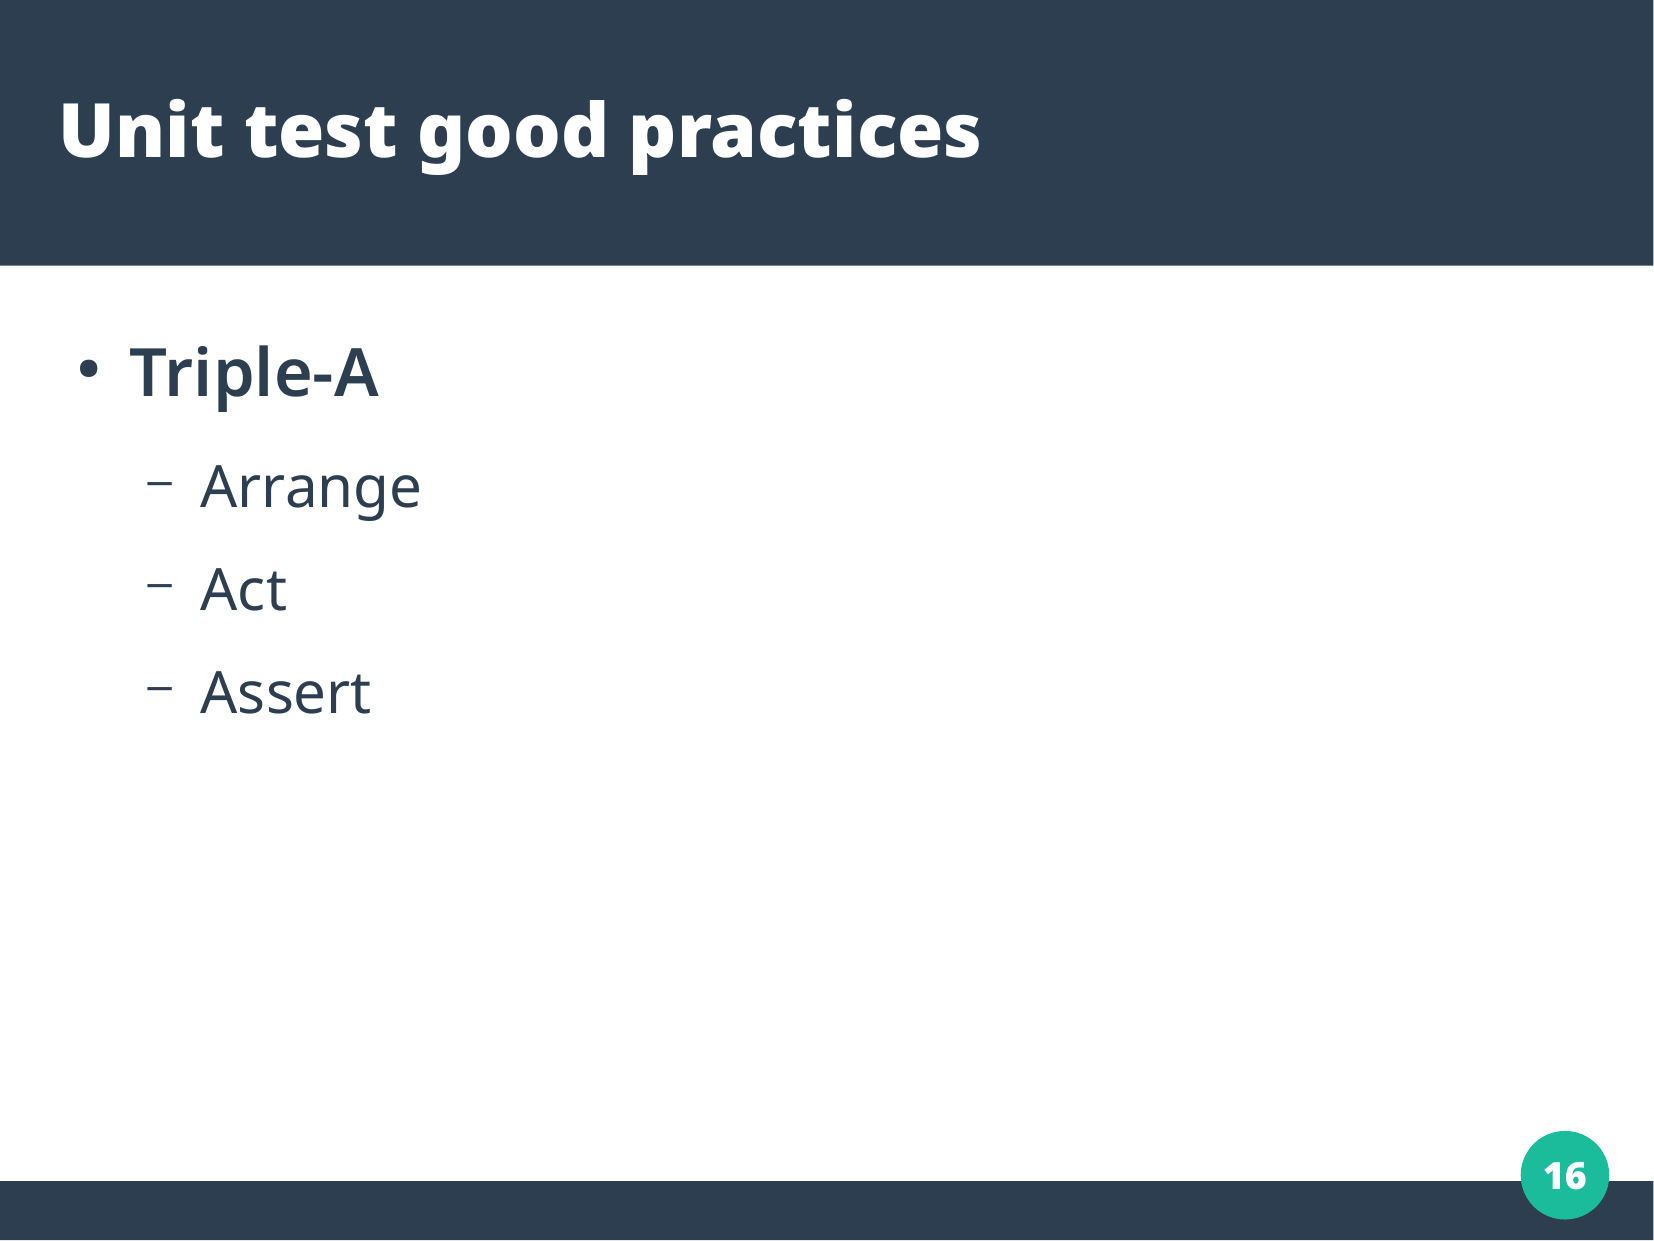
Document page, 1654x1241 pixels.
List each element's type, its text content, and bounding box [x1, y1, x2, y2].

title Unit test good practices [59, 49, 1595, 207]
list Triple-A Arrange Act Assert [59, 324, 1595, 1152]
